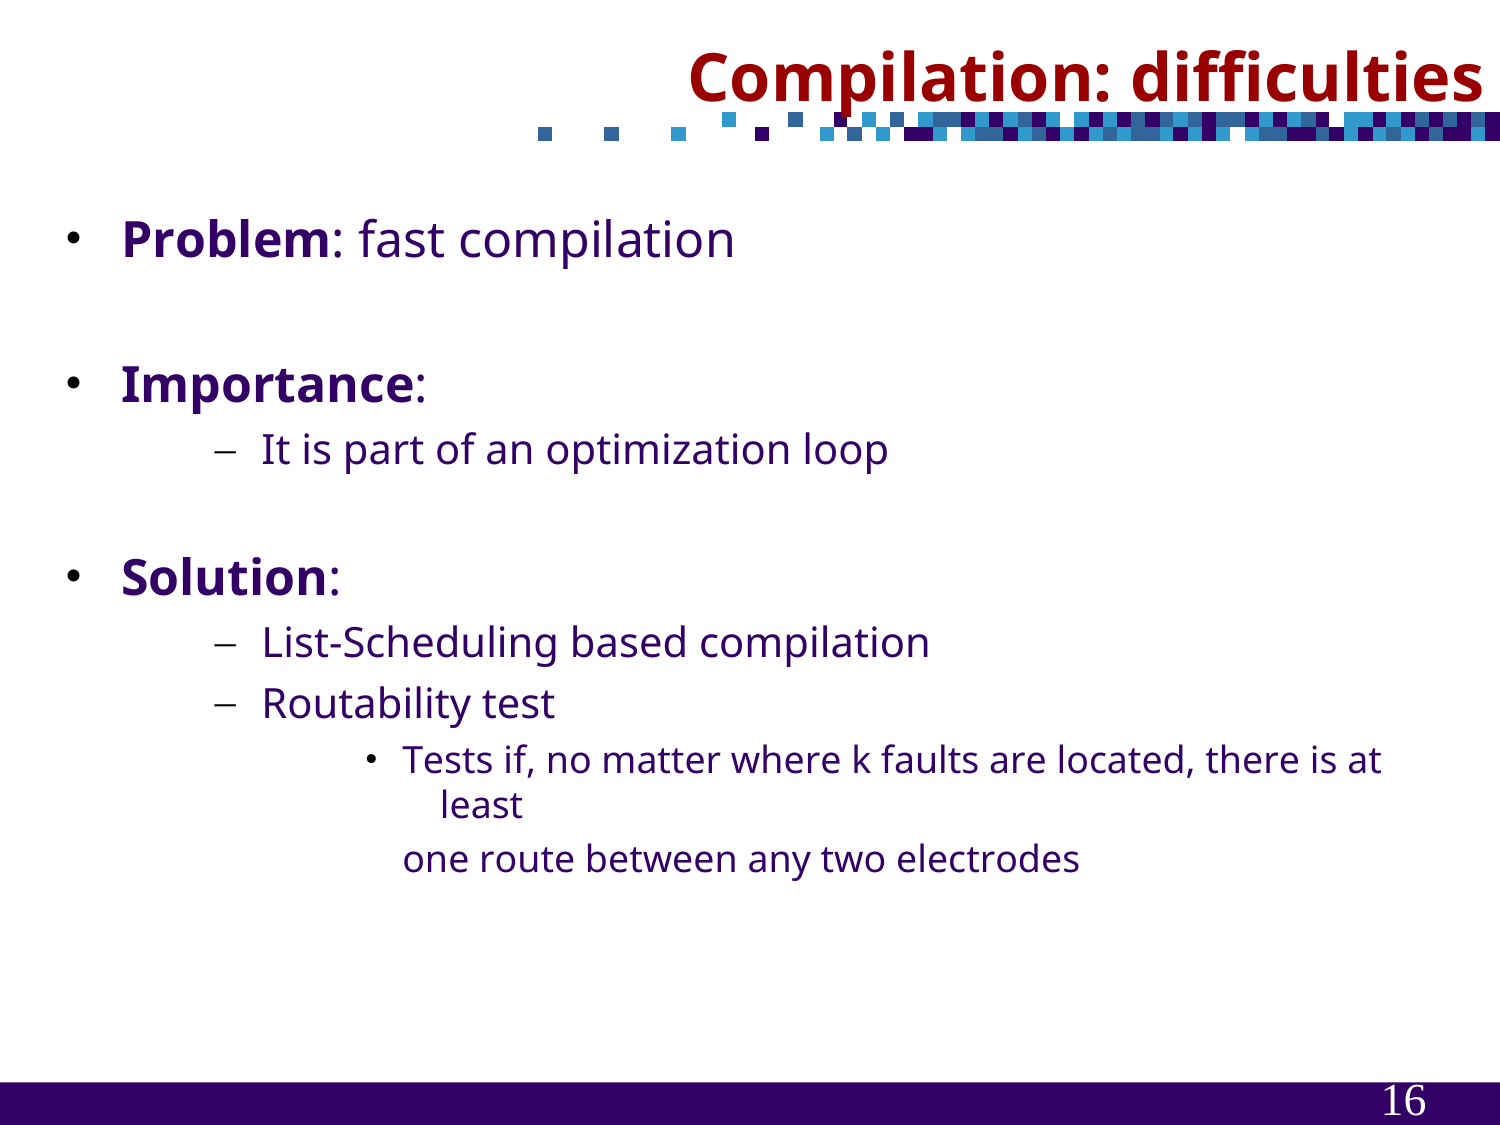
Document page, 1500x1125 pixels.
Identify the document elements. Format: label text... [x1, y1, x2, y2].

title Compilation: difficulties [0, 24, 1500, 125]
list Problem: fast compilation Importance: It is part of an optimization loop Solution: List-Scheduling based compilation Routability test Tests if, no matter where k faults are located, there is at least one route between any two electrodes [49, 199, 1450, 958]
